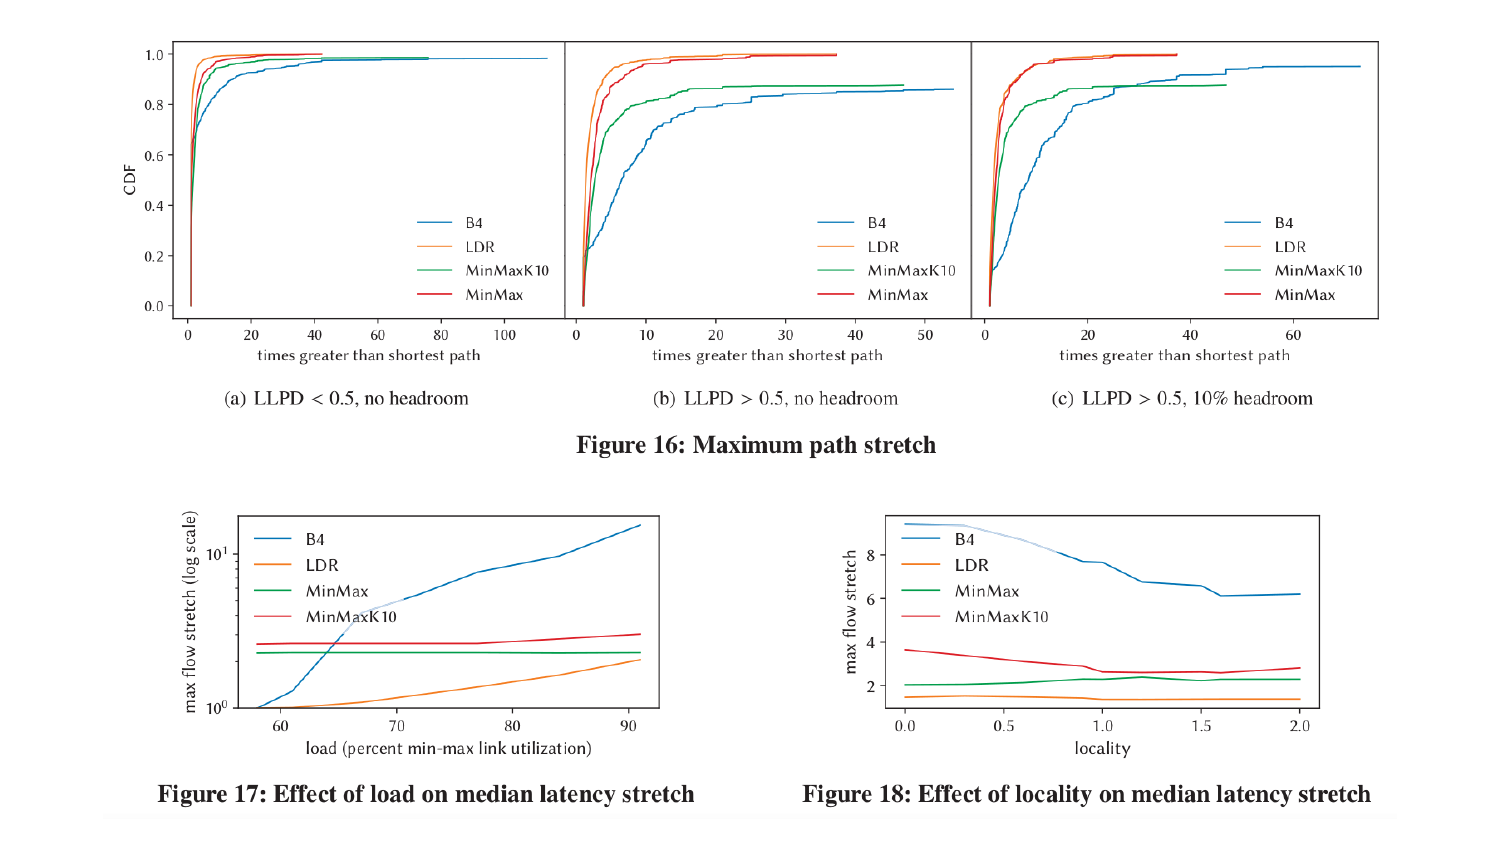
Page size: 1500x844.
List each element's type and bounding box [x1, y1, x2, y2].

picture [103, 24, 1397, 819]
